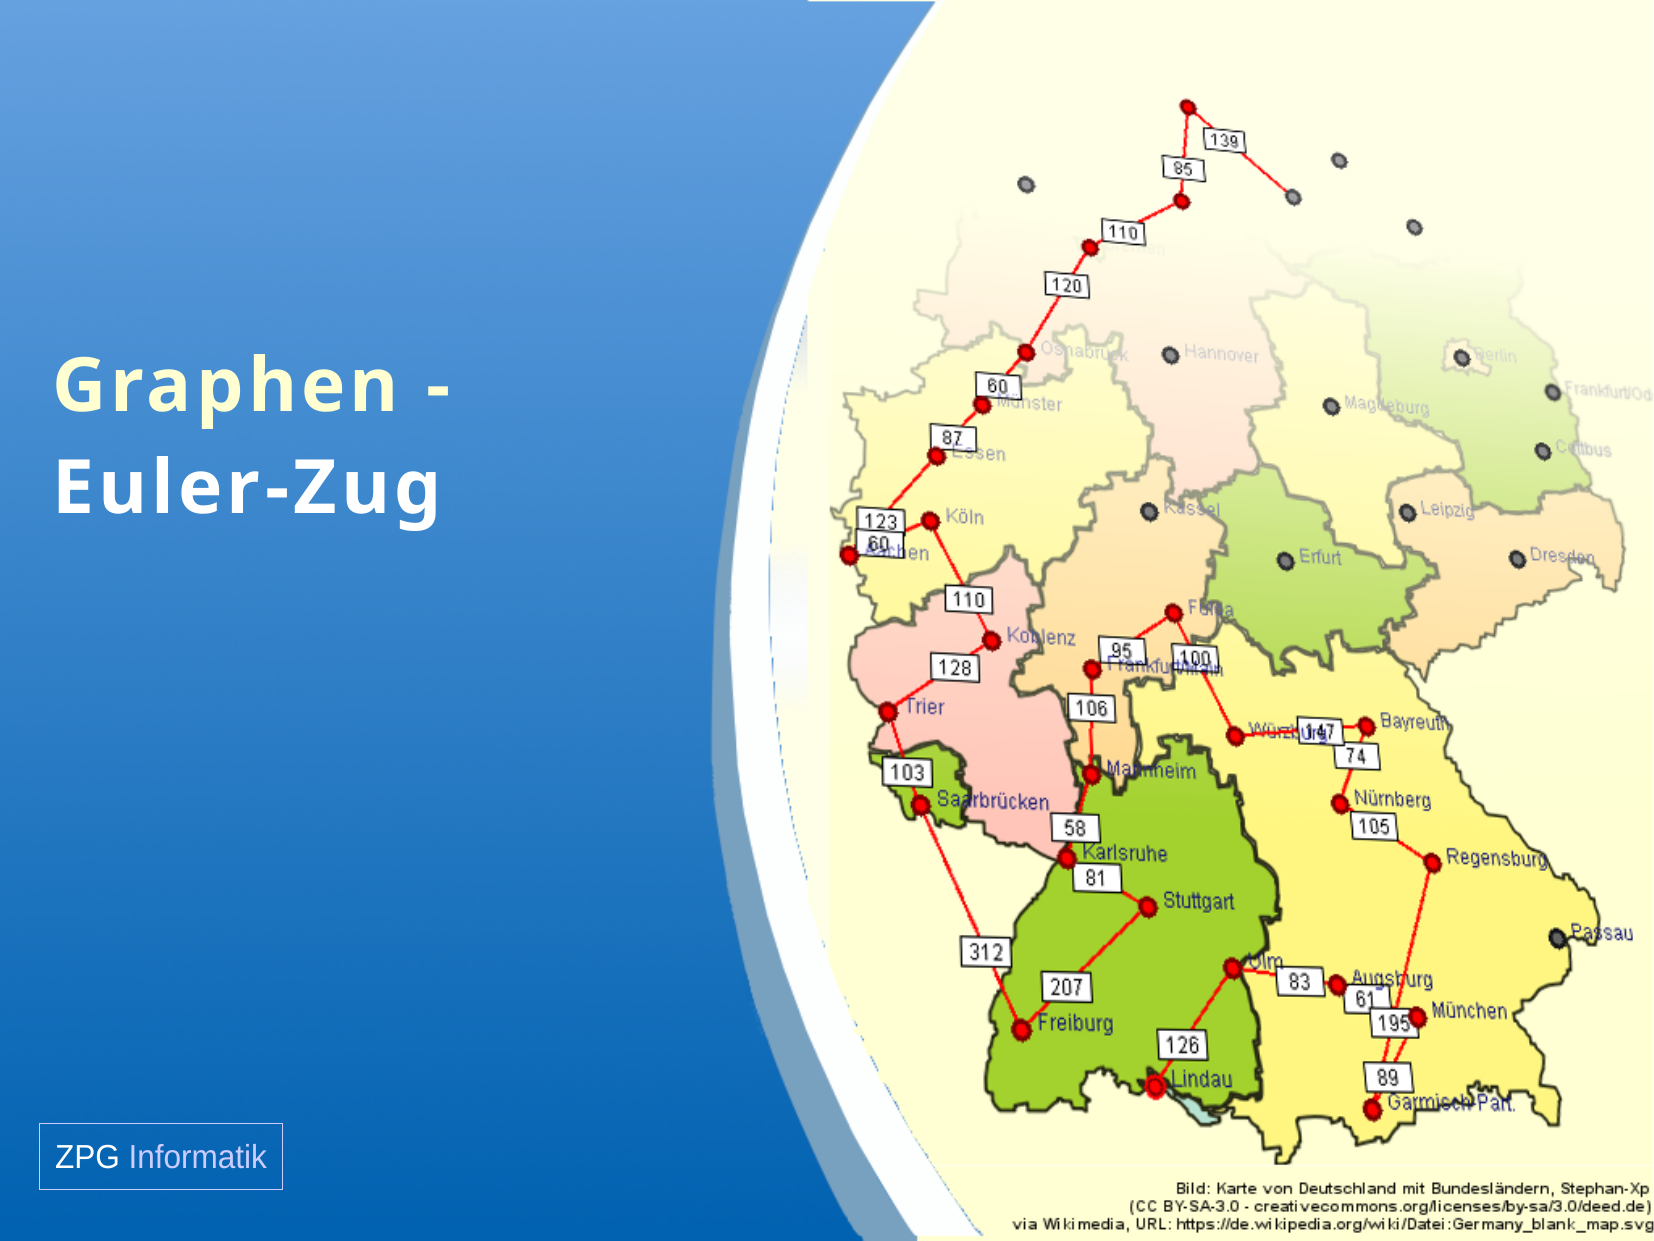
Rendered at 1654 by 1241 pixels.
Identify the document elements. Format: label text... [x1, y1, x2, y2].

picture [0, 0, 1654, 1241]
text_box Graphen - Euler-Zug [37, 323, 780, 610]
text_box ZPG Informatik [39, 1123, 283, 1190]
